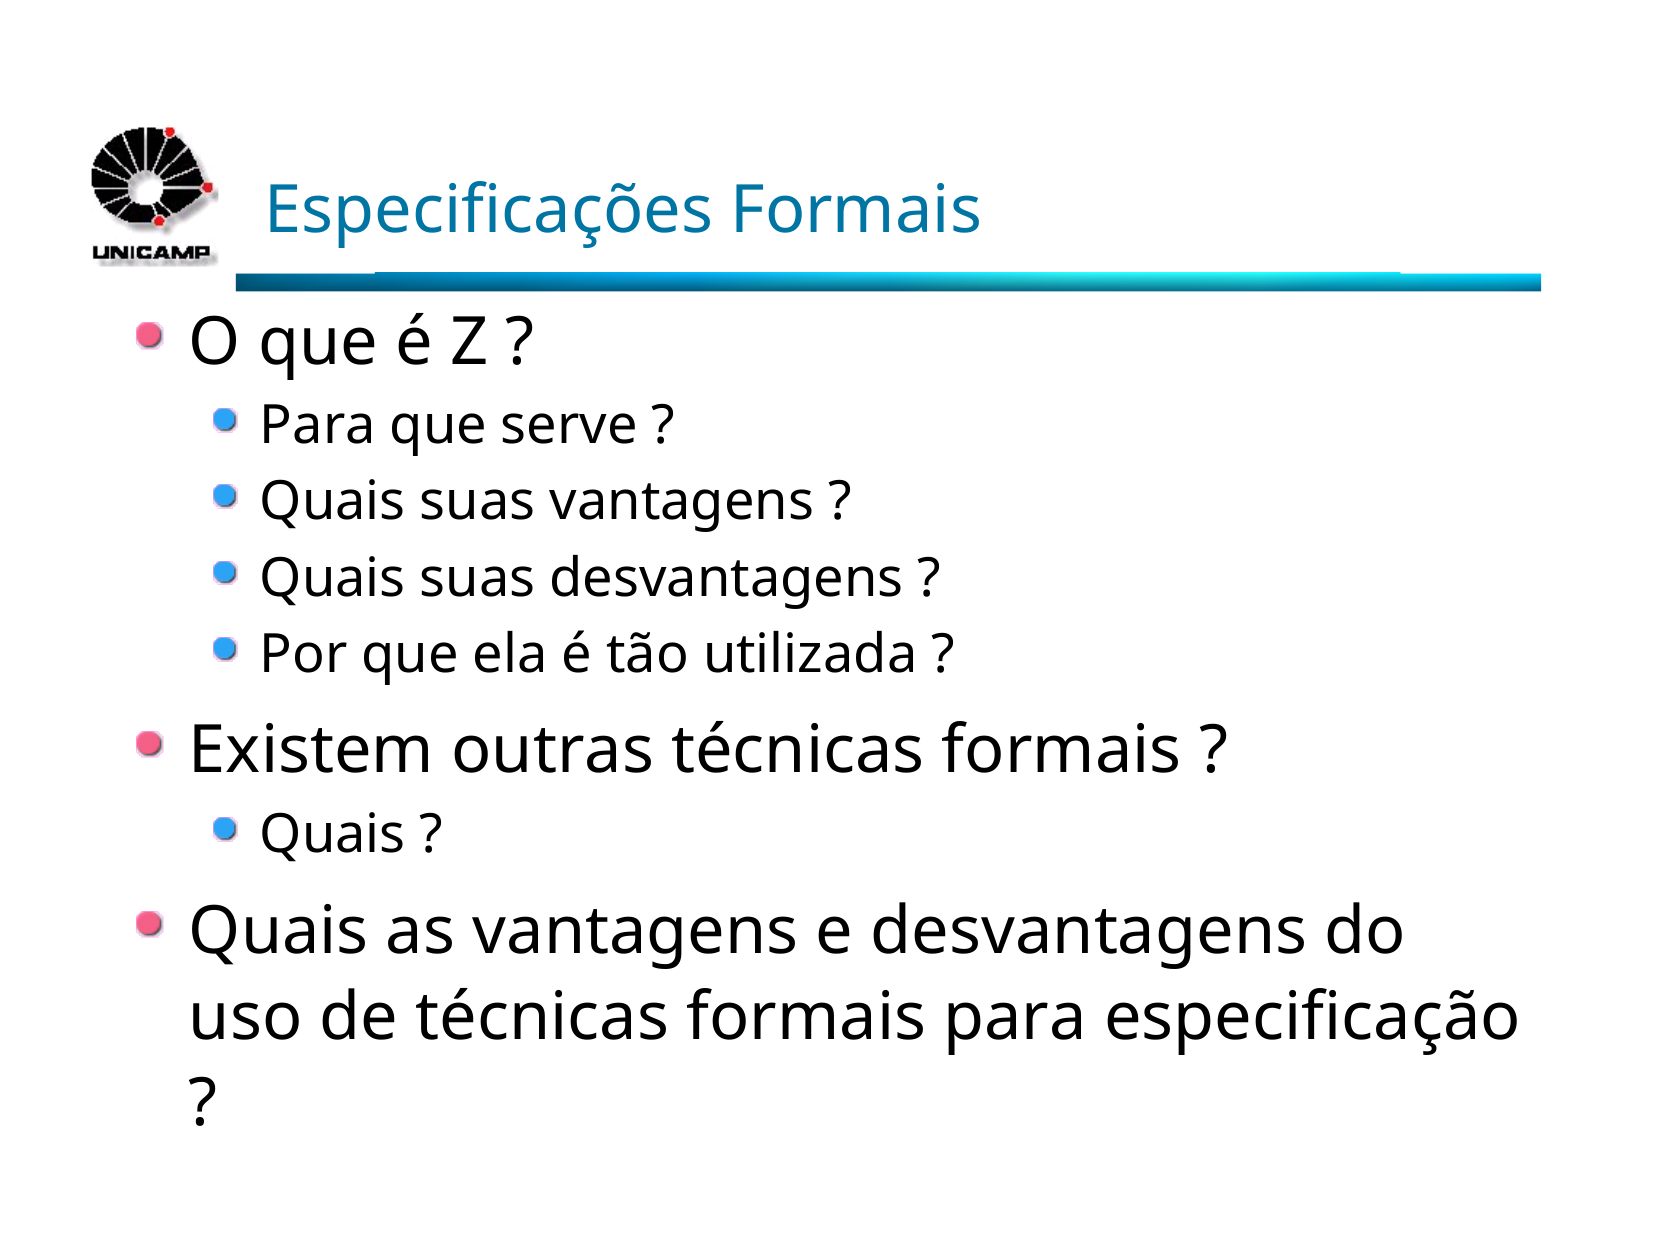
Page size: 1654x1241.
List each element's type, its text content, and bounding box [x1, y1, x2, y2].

picture [125, 272, 1654, 295]
title Especificações Formais [264, 57, 1534, 250]
list O que é Z ? Para que serve ? Quais suas vantagens ? Quais suas desvantagens ? Por que ela é tão utilizada ? Existem outras técnicas formais ? Quais ? Quais as vantagens e desvantagens do uso de técnicas formais para especificação ? [118, 295, 1531, 1153]
